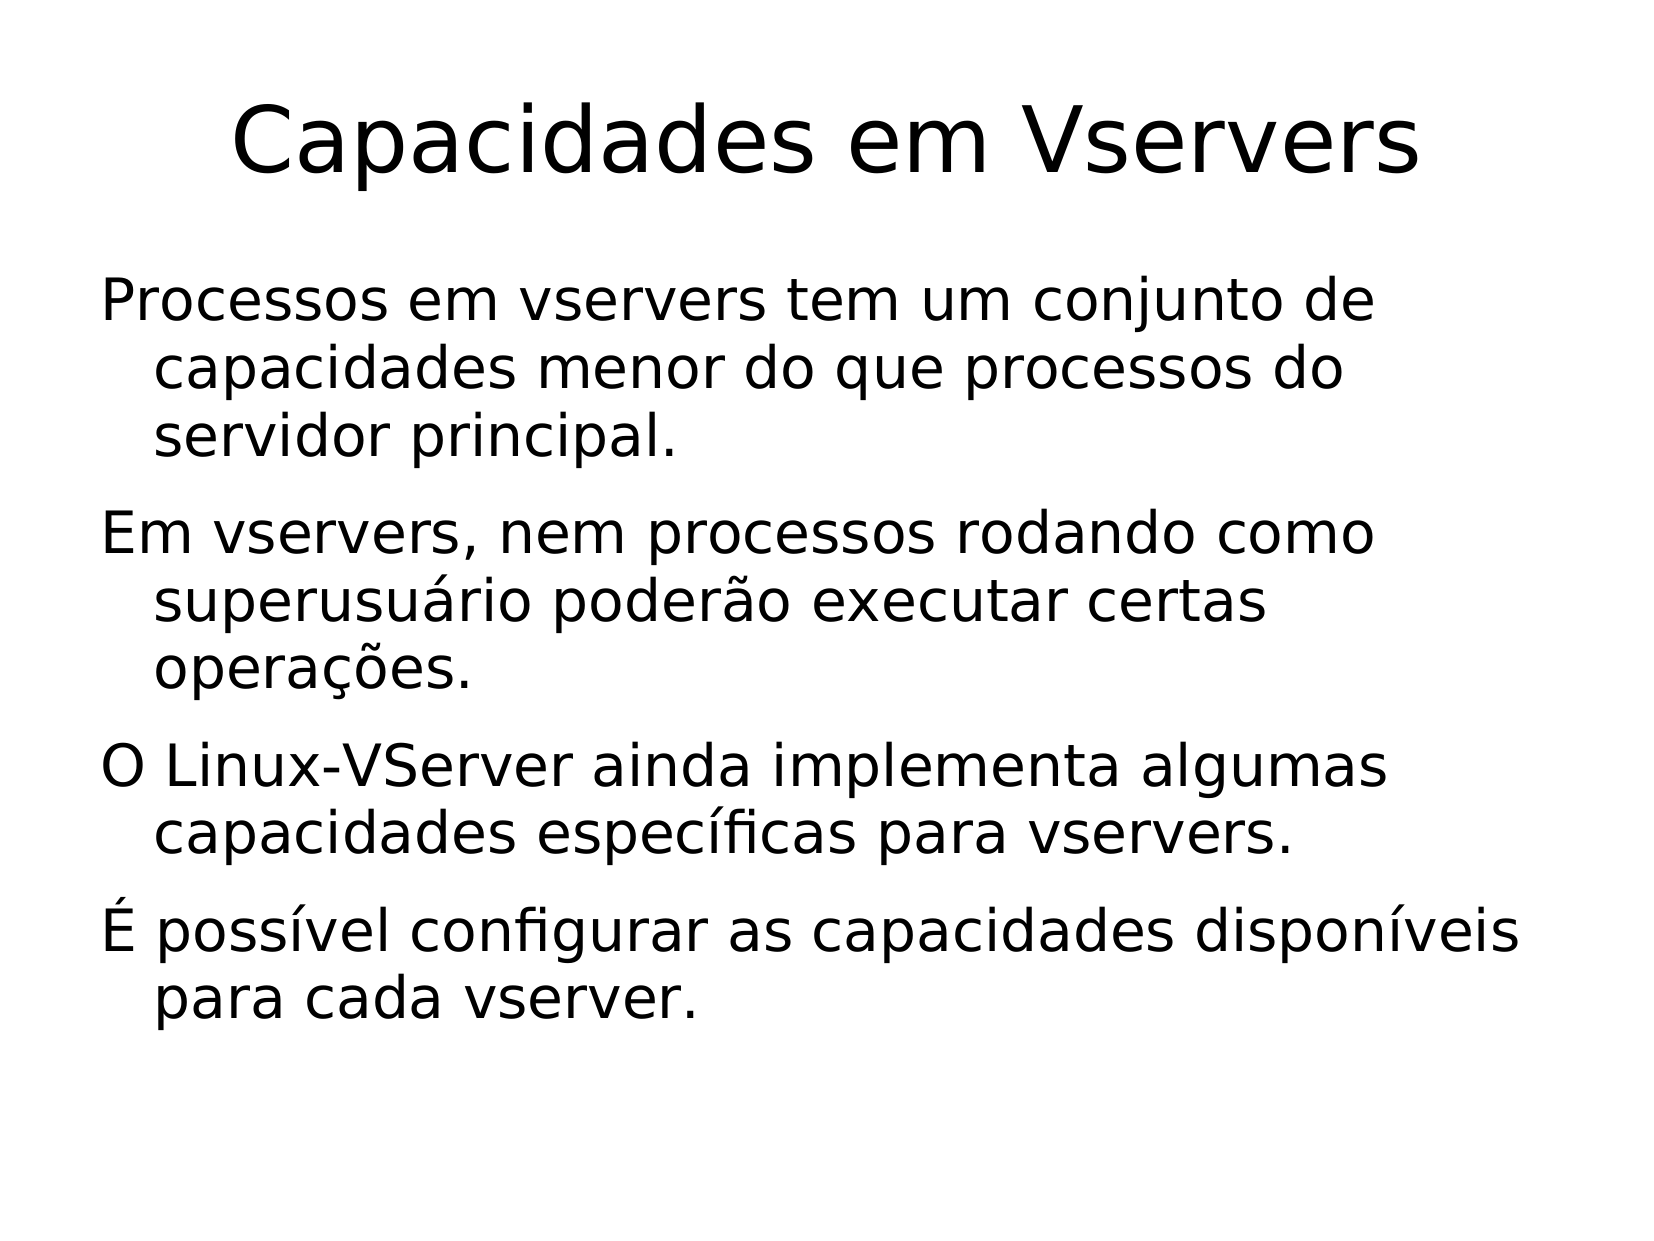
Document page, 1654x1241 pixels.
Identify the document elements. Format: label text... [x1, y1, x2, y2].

list Processos em vservers tem um conjunto de capacidades menor do que processos do servidor principal. Em vservers, nem processos rodando como superusuário poderão executar certas operações. O Linux-VServer ainda implementa algumas capacidades específicas para vservers. É possível configurar as capacidades disponíveis para cada vserver. [82, 266, 1571, 1086]
title Capacidades em Vservers [82, 37, 1571, 245]
